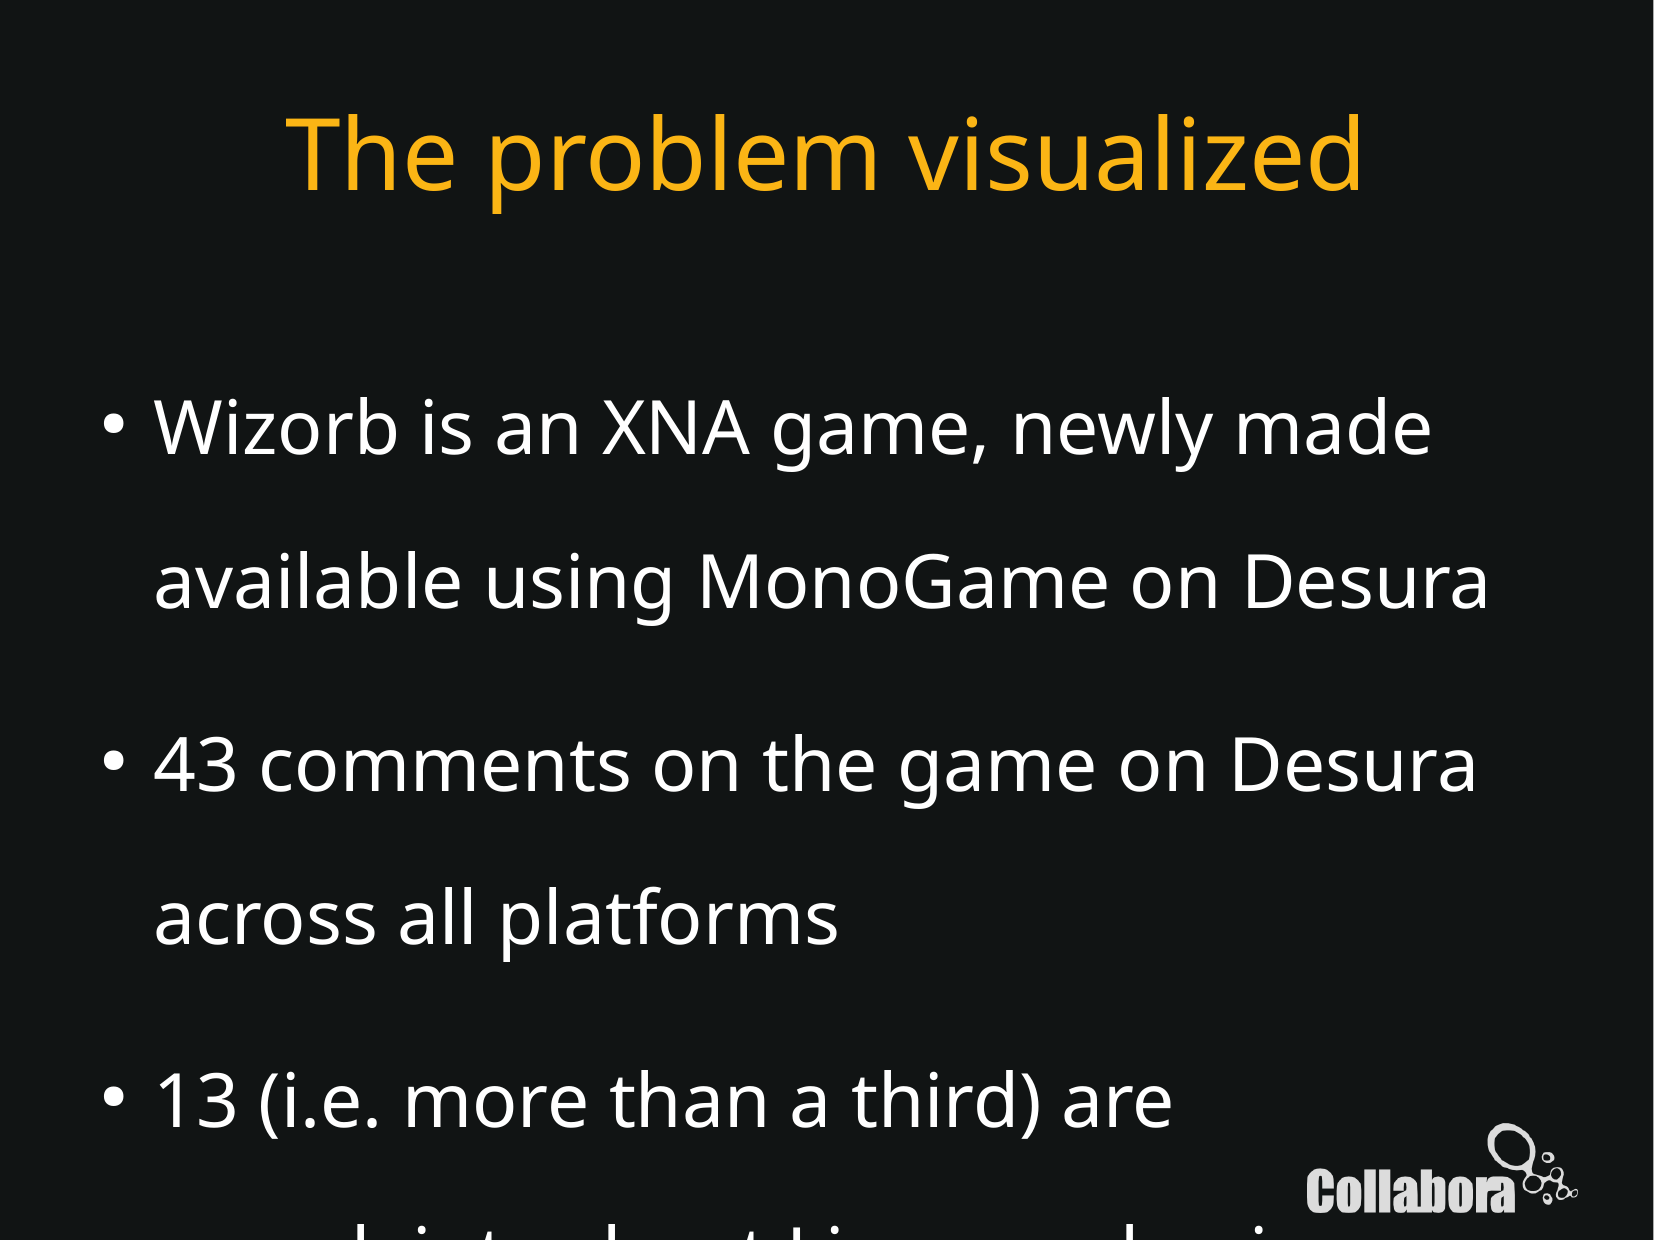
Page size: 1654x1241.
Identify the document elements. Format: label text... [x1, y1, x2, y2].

picture [1307, 1123, 1578, 1213]
title The problem visualized [82, 48, 1571, 256]
list Wizorb is an XNA game, newly made available using MonoGame on Desura 43 comments on the game on Desura across all platforms 13 (i.e. more than a third) are complaints about Linux packaging errors. [82, 323, 1571, 1108]
